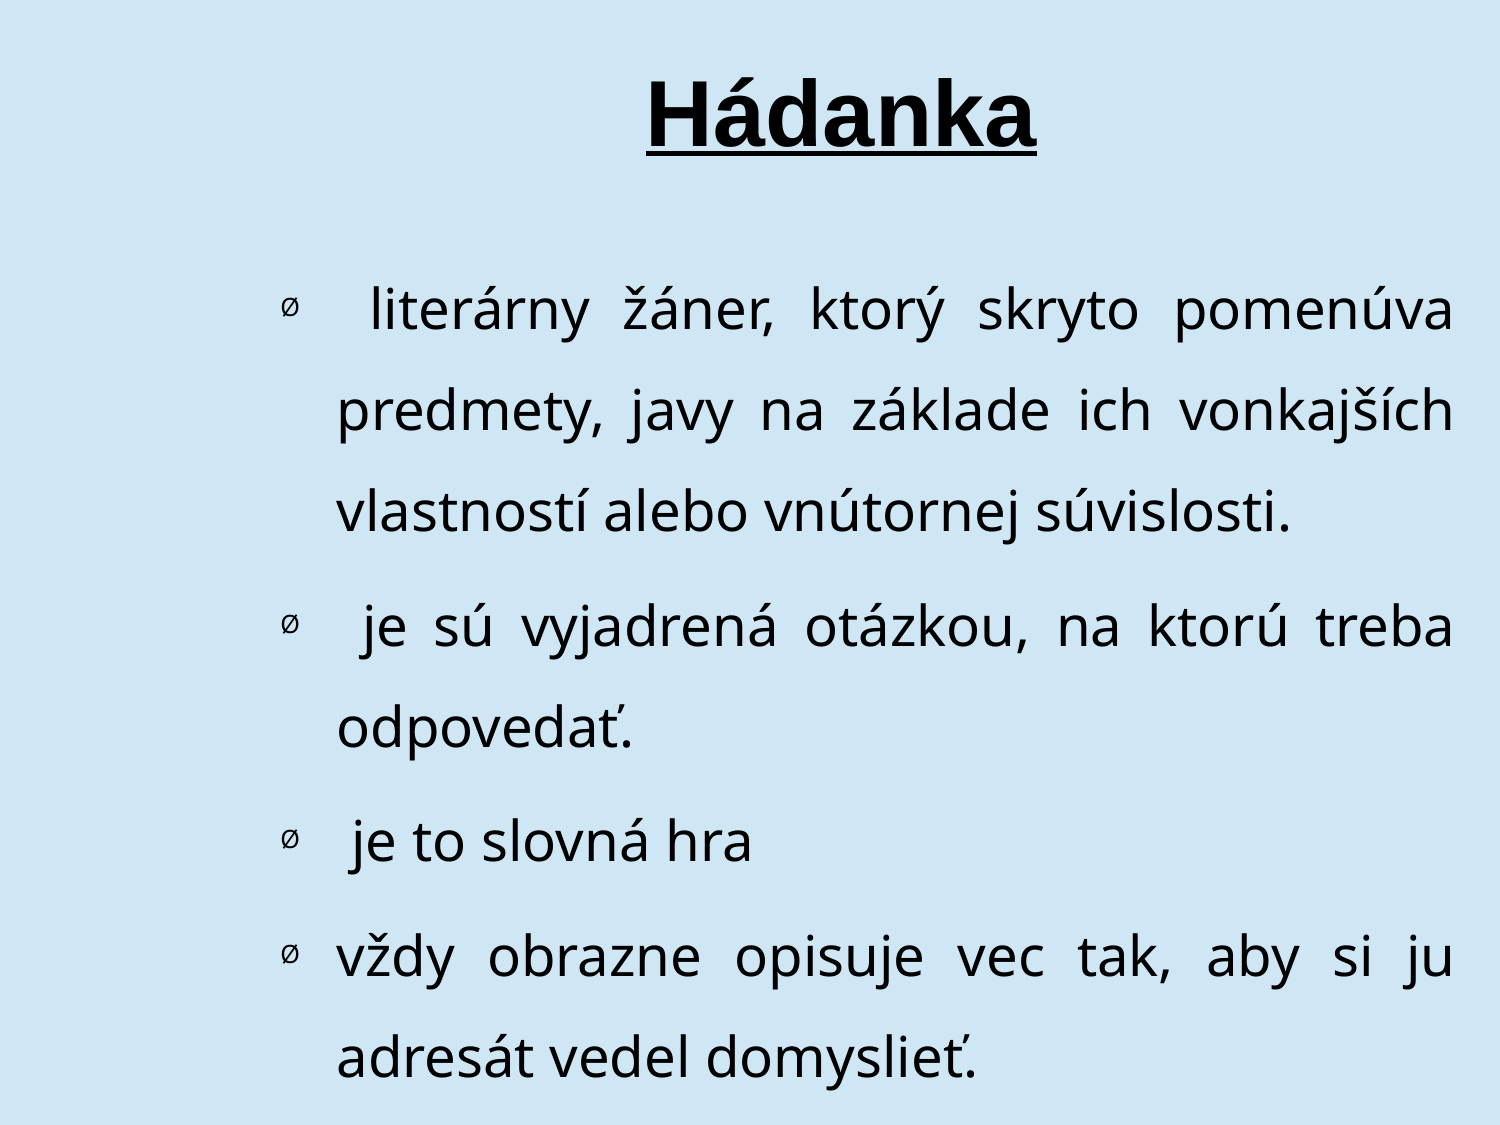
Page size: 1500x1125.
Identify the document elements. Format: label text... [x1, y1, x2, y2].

list literárny žáner, ktorý skryto pomenúva predmety, javy na základe ich vonkajších vlastností alebo vnútornej súvislosti. je sú vyjadrená otázkou, na ktorú treba odpovedať. je to slovná hra vždy obrazne opisuje vec tak, aby si ju adresát vedel domyslieť. [265, 231, 1471, 1059]
title Hádanka [183, 45, 1500, 233]
